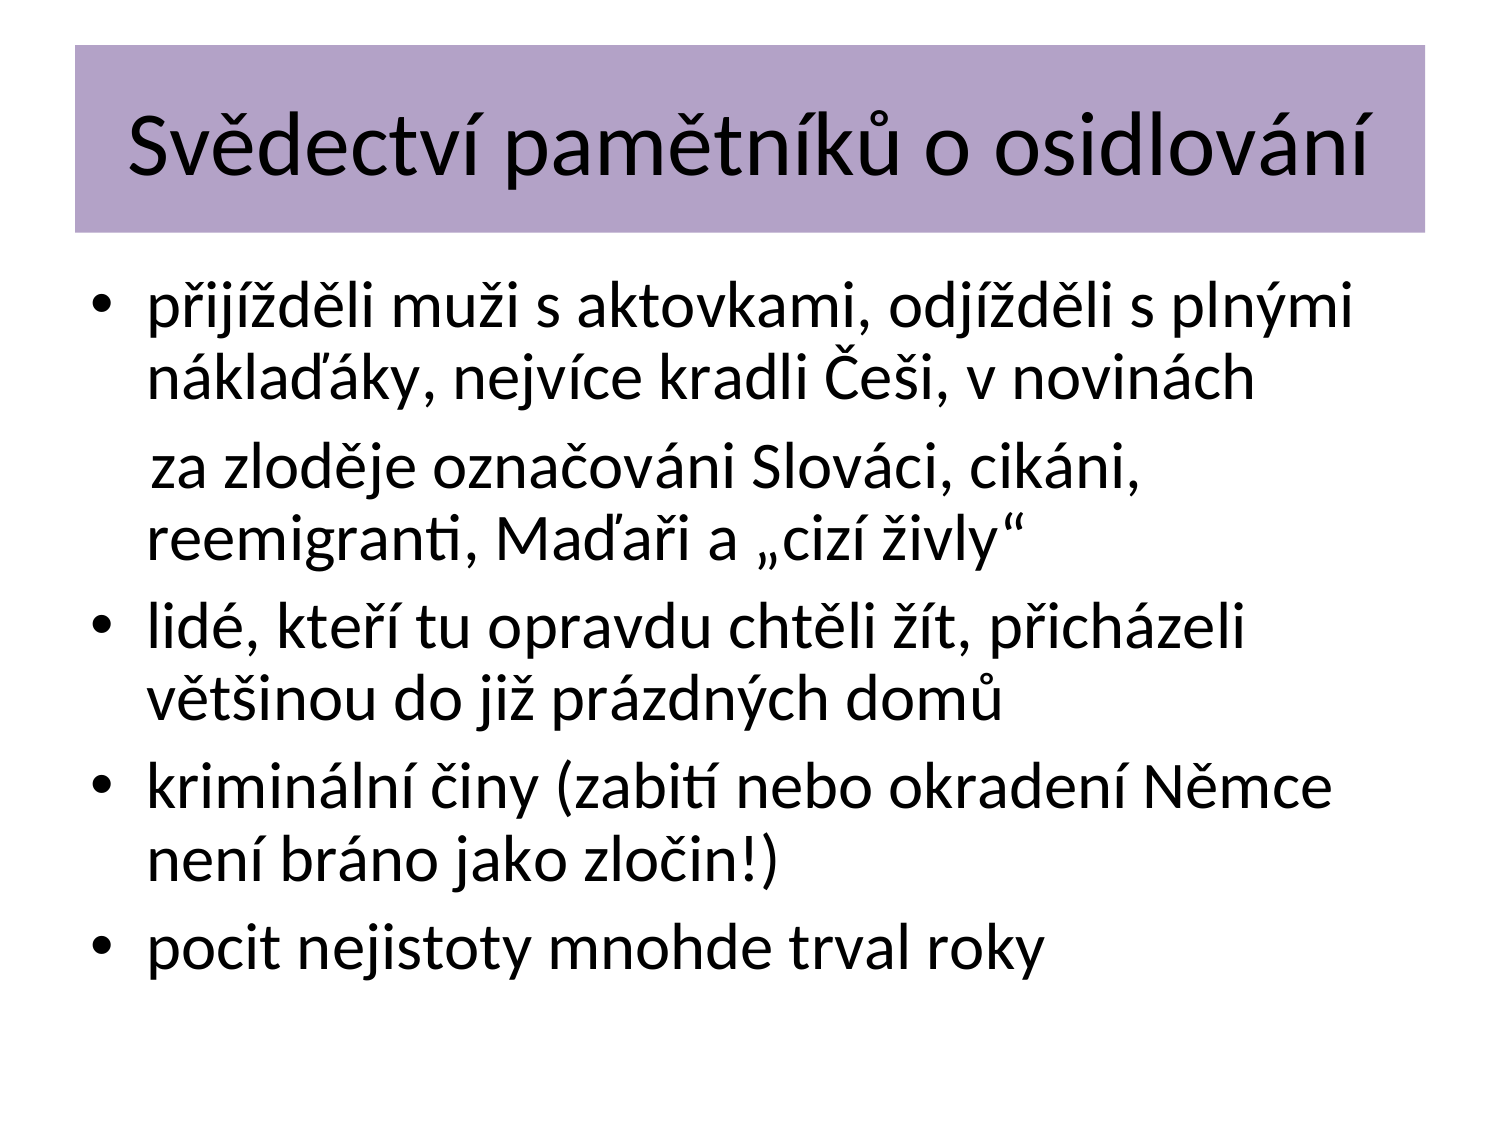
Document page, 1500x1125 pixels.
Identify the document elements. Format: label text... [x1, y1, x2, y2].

title Svědectví pamětníků o osidlování [75, 45, 1426, 233]
list přijížděli muži s aktovkami, odjížděli s plnými náklaďáky, nejvíce kradli Češi, v novinách za zloděje označováni Slováci, cikáni, reemigranti, Maďaři a „cizí živly“ lidé, kteří tu opravdu chtěli žít, přicházeli většinou do již prázdných domů kriminální činy (zabití nebo okradení Němce není bráno jako zločin!) pocit nejistoty mnohde trval roky [75, 262, 1426, 1006]
